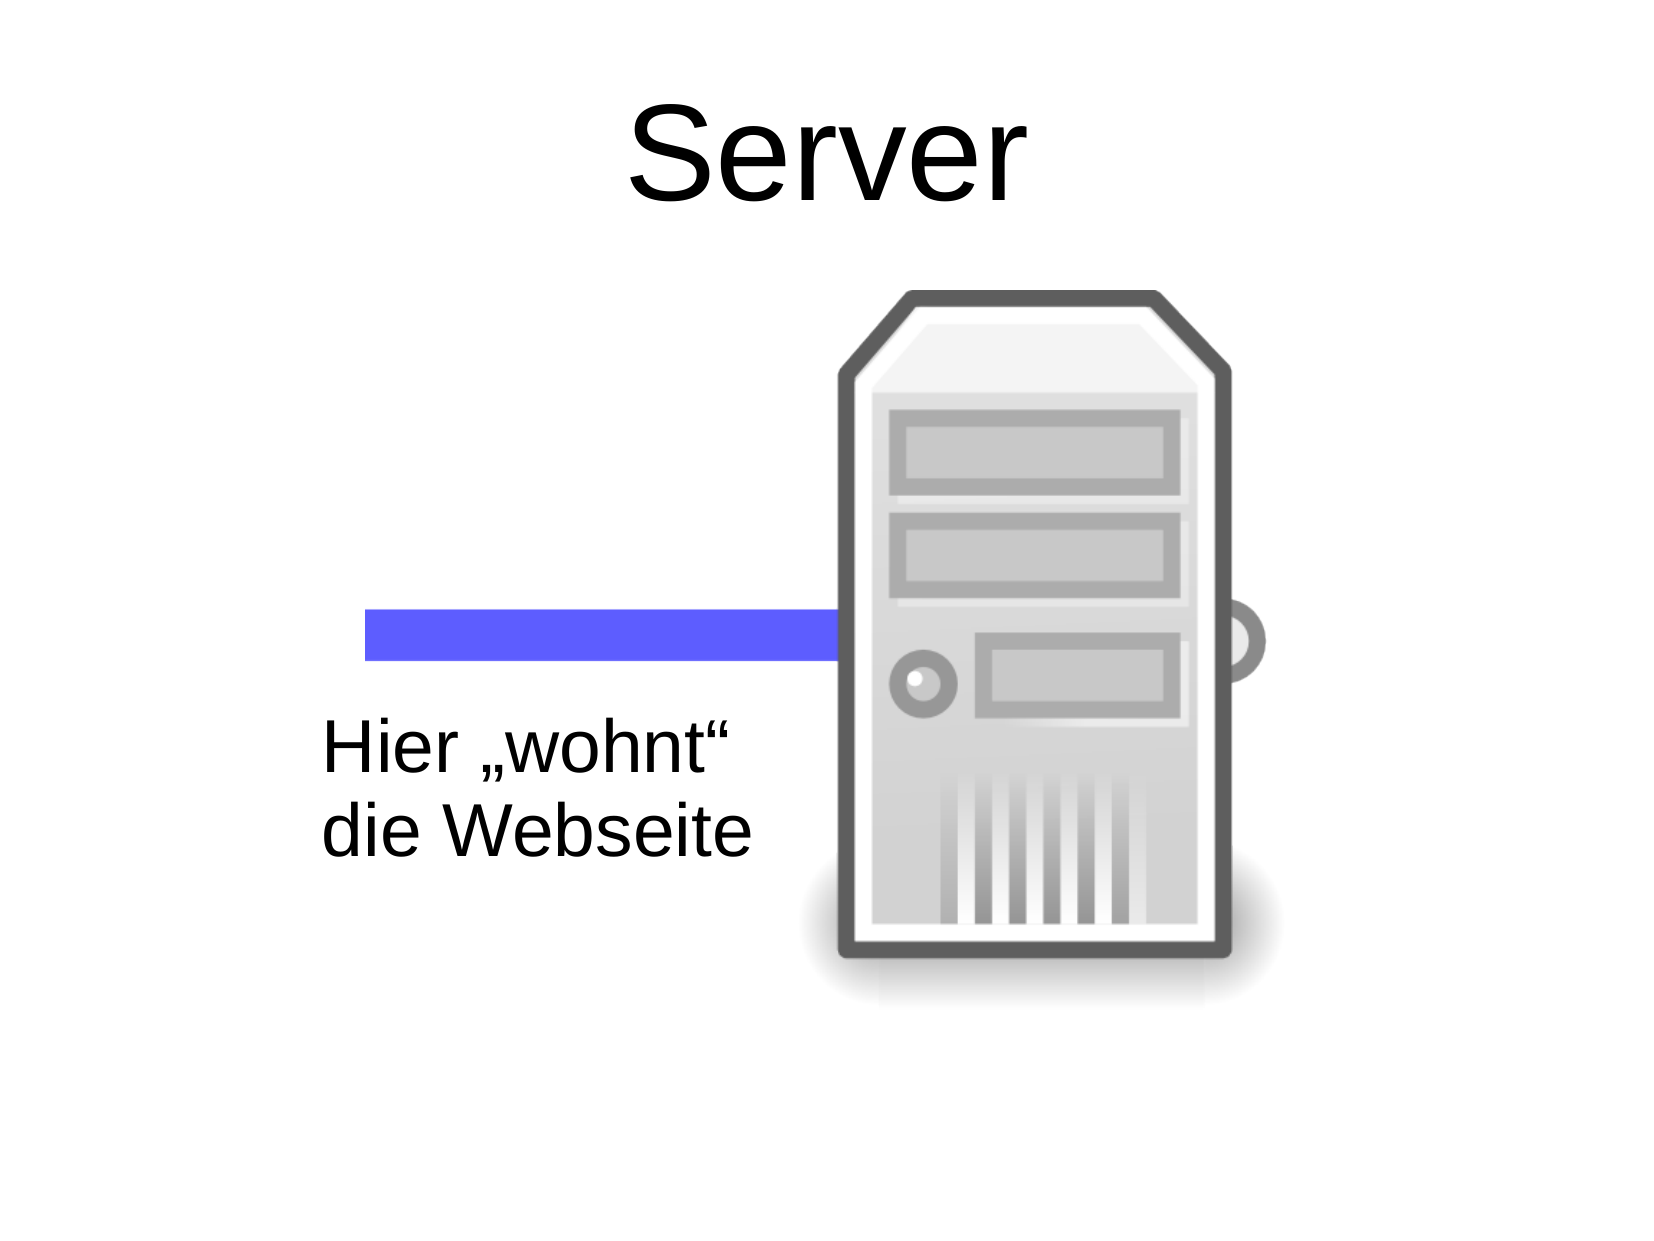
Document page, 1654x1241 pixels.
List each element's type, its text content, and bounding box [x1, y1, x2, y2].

text_box Hier „wohnt“ die Webseite [307, 696, 827, 969]
title Server [82, 49, 1571, 257]
picture [365, 290, 1289, 1010]
